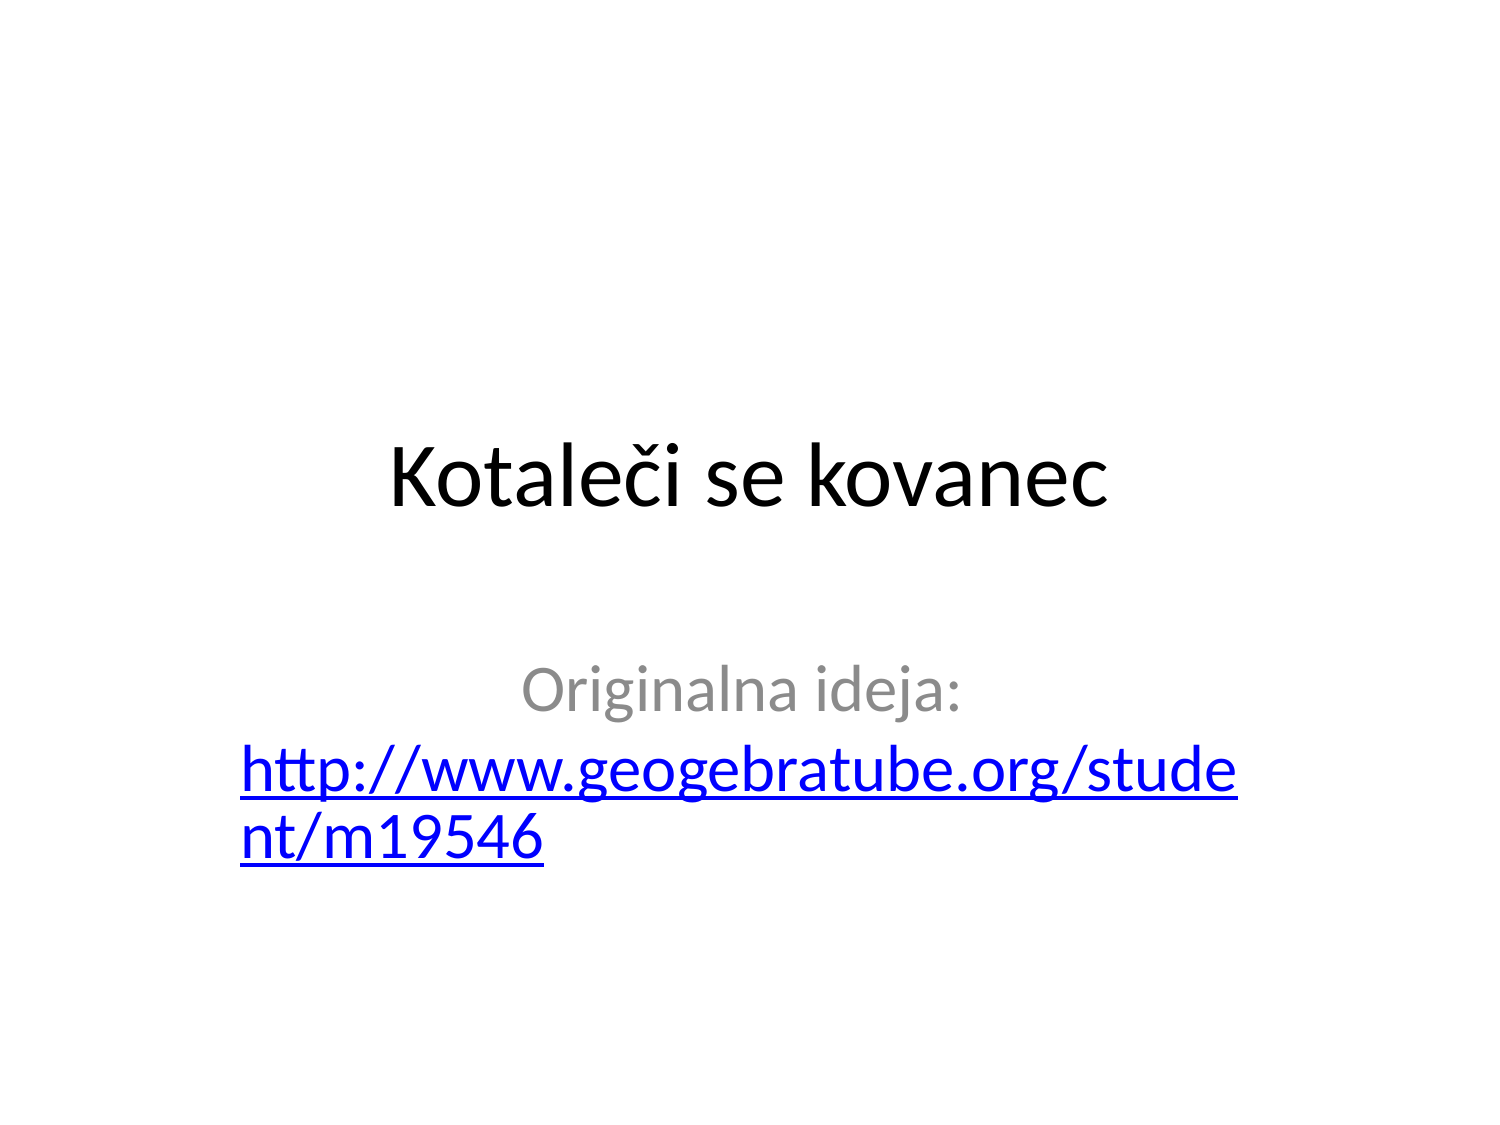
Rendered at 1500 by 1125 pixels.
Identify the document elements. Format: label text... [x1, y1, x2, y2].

subtitle Originalna ideja: http://www.geogebratube.org/student/m19546 [225, 637, 1275, 925]
title Kotaleči se kovanec [112, 349, 1388, 591]
